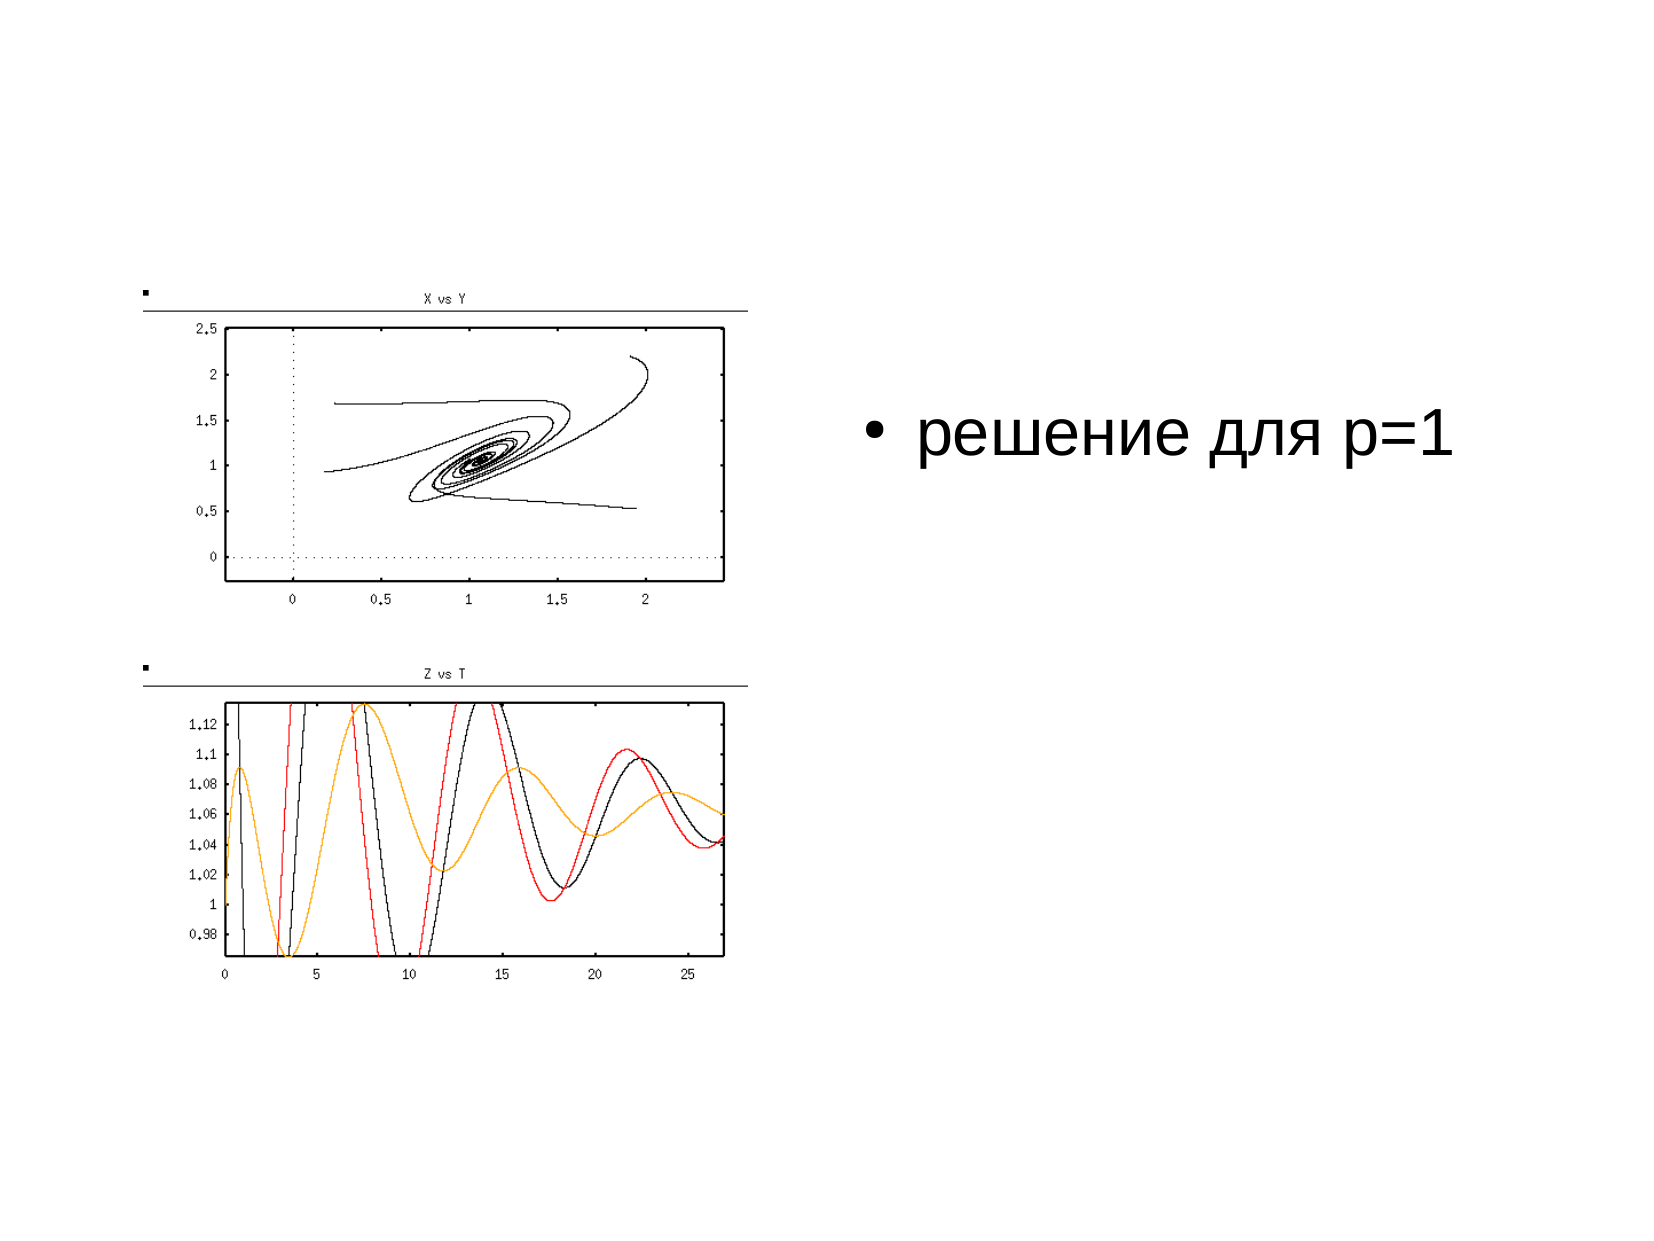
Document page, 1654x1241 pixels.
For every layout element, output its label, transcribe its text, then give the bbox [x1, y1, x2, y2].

list решение для p=1 [845, 290, 1572, 1010]
picture [143, 665, 748, 1009]
picture [143, 290, 748, 634]
